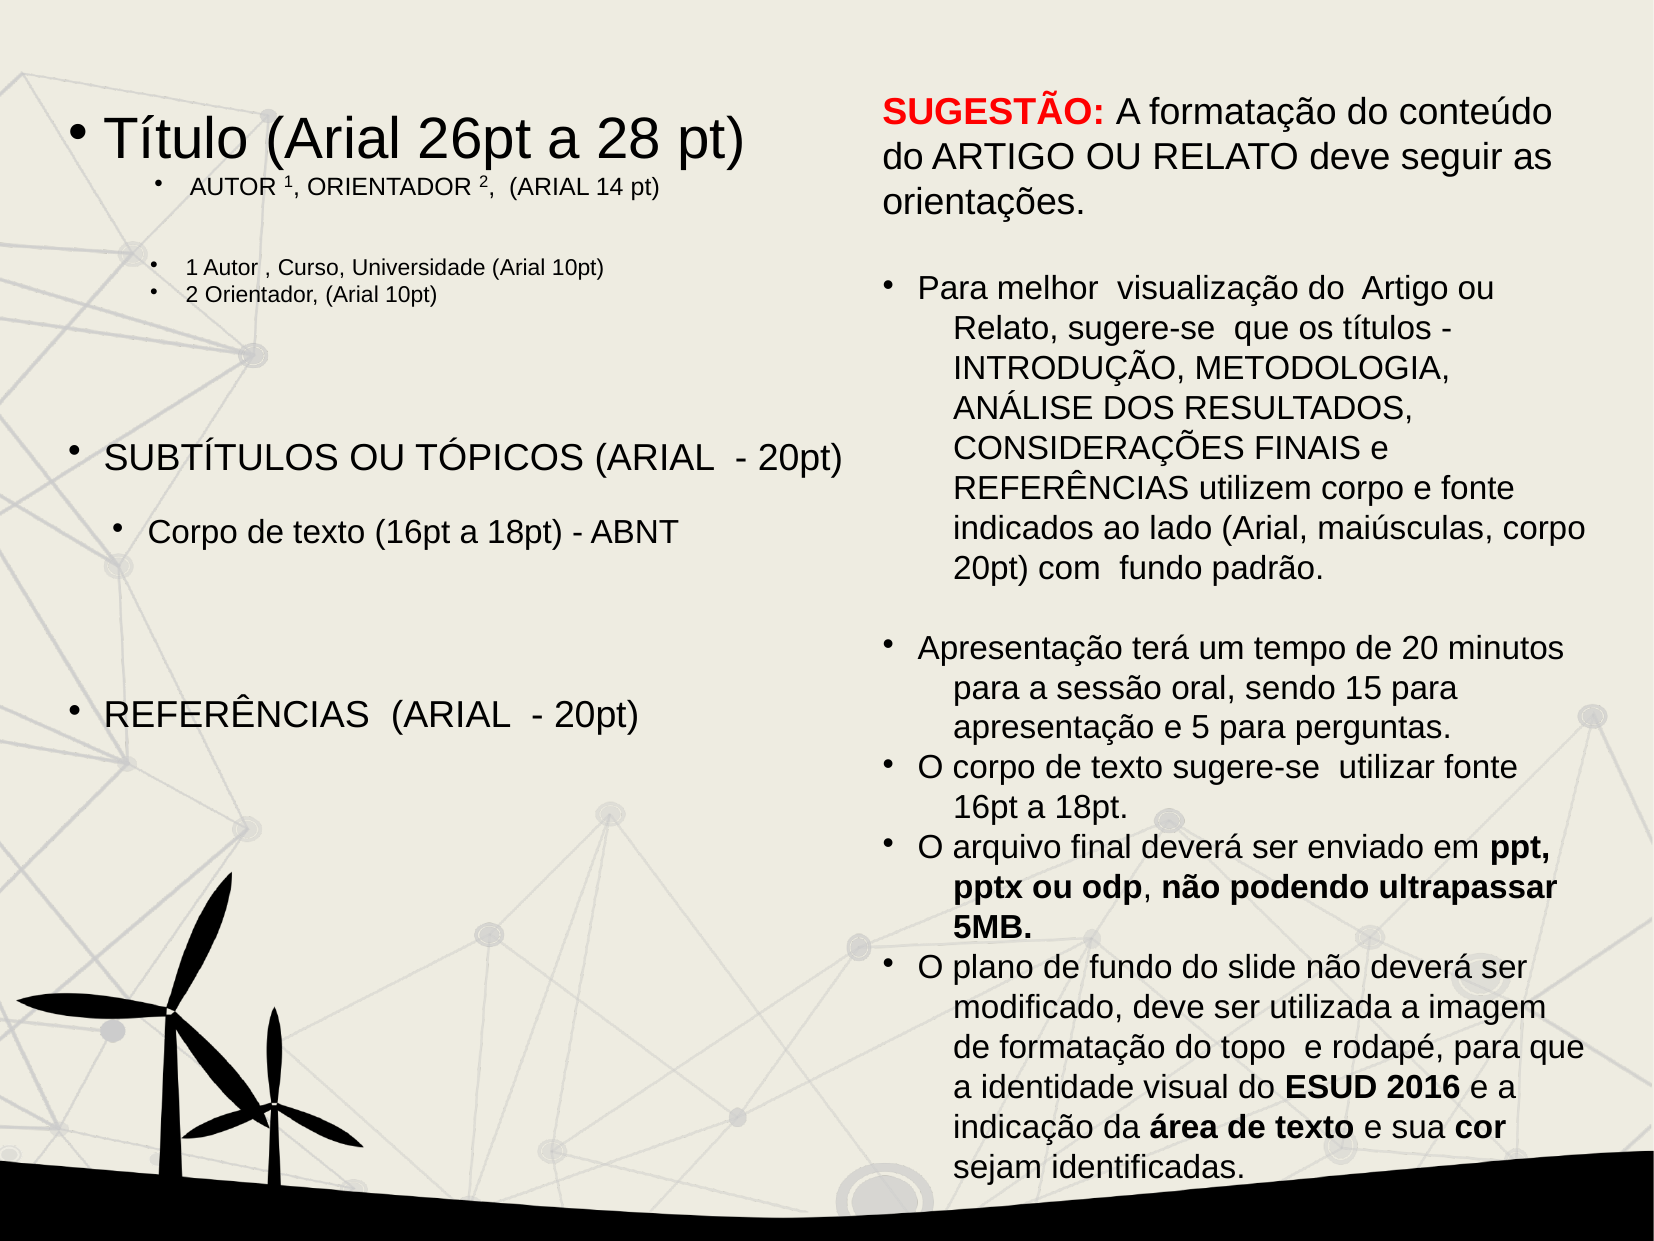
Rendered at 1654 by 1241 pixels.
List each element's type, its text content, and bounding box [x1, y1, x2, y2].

text_box Título (Arial 26pt a 28 pt) AUTOR 1, ORIENTADOR 2, (ARIAL 14 pt) [53, 93, 761, 201]
text_box 1 Autor , Curso, Universidade (Arial 10pt) 2 Orientador, (Arial 10pt) [135, 245, 768, 336]
text_box SUBTÍTULOS OU TÓPICOS (ARIAL - 20pt) [53, 421, 952, 482]
text_box REFERÊNCIAS (ARIAL - 20pt) [53, 683, 938, 761]
text_box SUGESTÃO: A formatação do conteúdo do ARTIGO OU RELATO deve seguir as orientações. Para melhor visualização do Artigo ou Relato, sugere-se que os títulos -INTRODUÇÃO, METODOLOGIA, ANÁLISE DOS RESULTADOS, CONSIDERAÇÕES FINAIS e REFERÊNCIAS utilizem corpo e fonte indicados ao lado (Arial, maiúsculas, corpo 20pt) com fundo padrão. Apresentação terá um tempo de 20 minutos para a sessão oral, sendo 15 para apresentação e 5 para perguntas. O corpo de texto sugere-se utilizar fonte 16pt a 18pt. O arquivo final deverá ser enviado em ppt, pptx ou odp, não podendo ultrapassar 5MB. O plano de fundo do slide não deverá ser modificado, deve ser utilizada a imagem de formatação do topo e rodapé, para que a identidade visual do ESUD 2016 e a indicação da área de texto e sua cor sejam identificadas. [868, 79, 1612, 1146]
text_box Corpo de texto (16pt a 18pt) - ABNT [97, 503, 759, 592]
